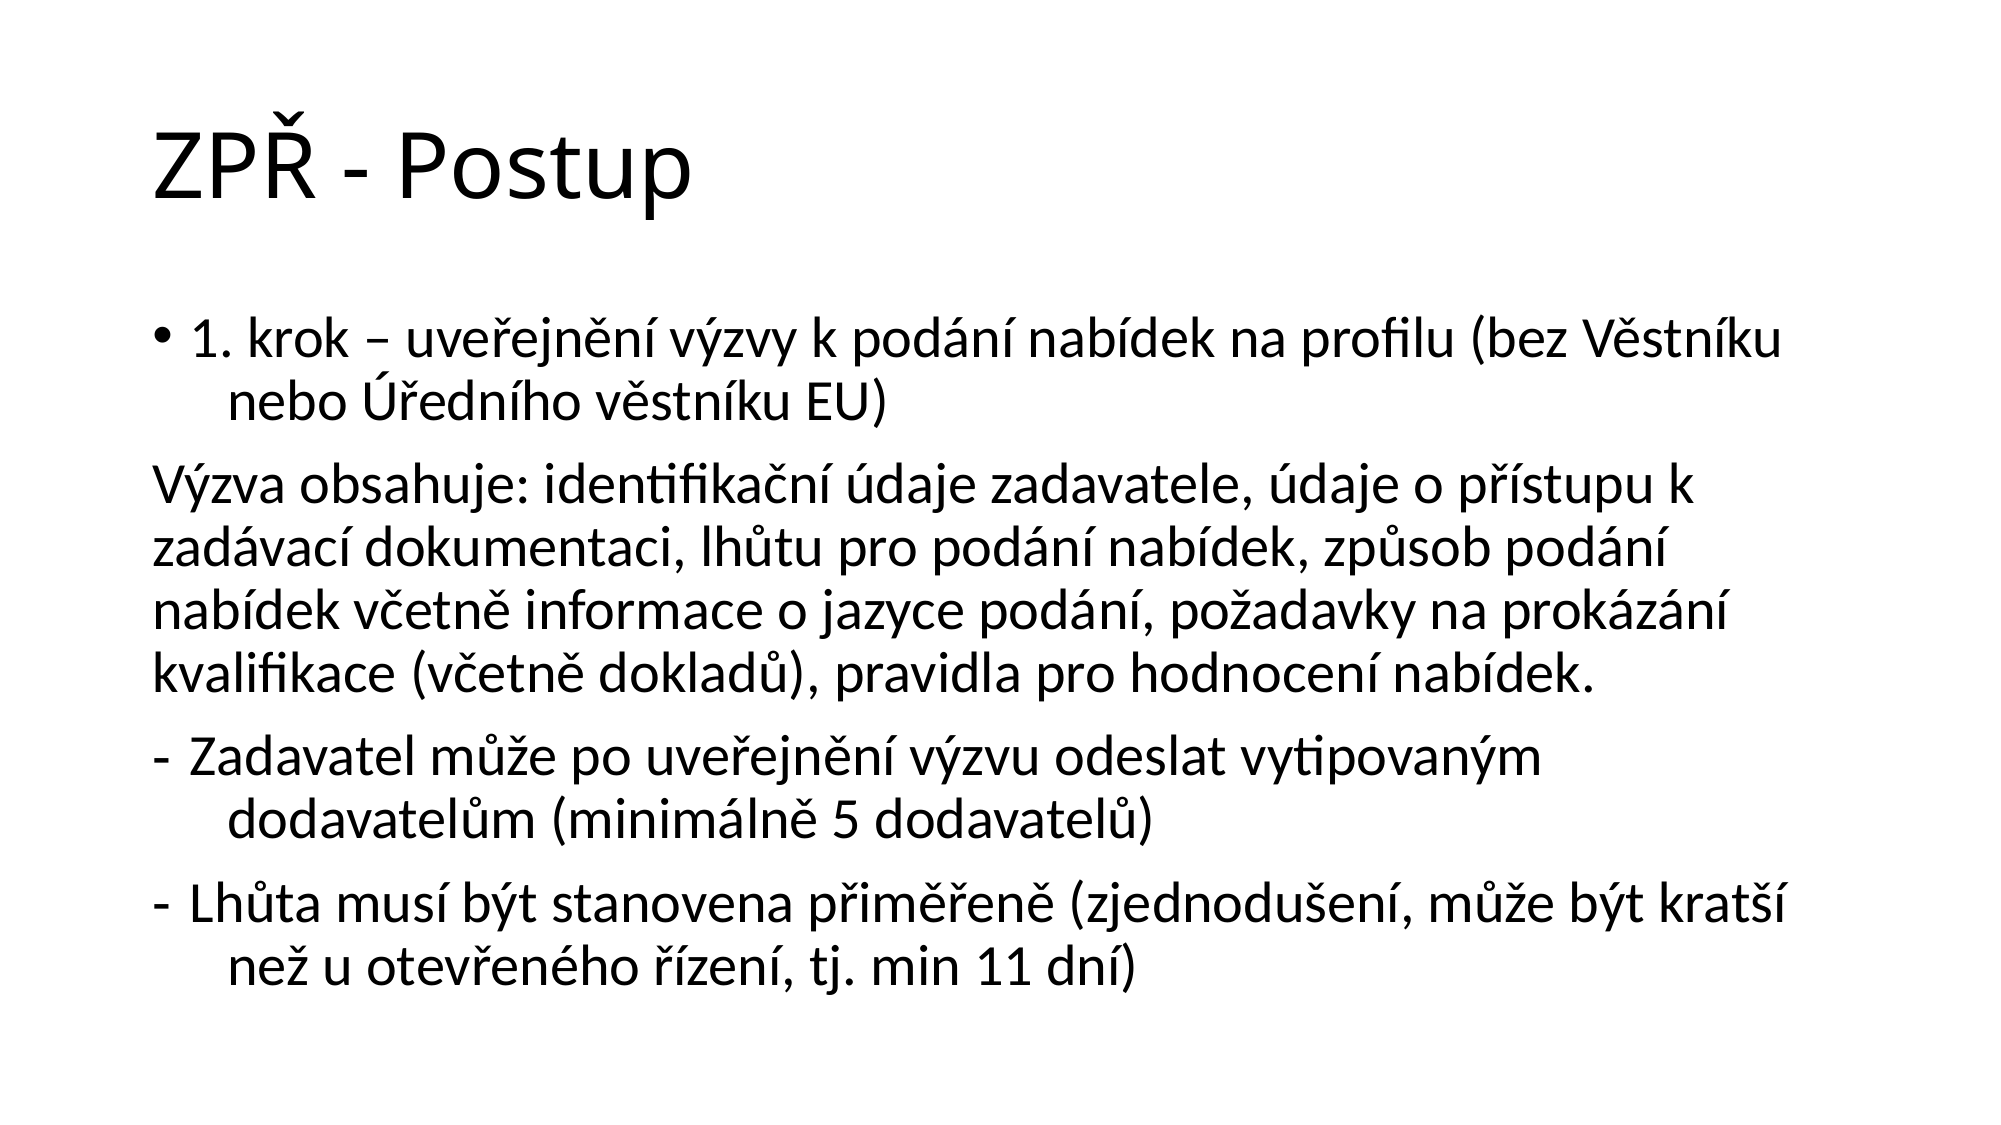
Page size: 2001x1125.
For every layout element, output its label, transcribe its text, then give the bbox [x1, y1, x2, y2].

list 1. krok – uveřejnění výzvy k podání nabídek na profilu (bez Věstníku nebo Úředního věstníku EU) Výzva obsahuje: identifikační údaje zadavatele, údaje o přístupu k zadávací dokumentaci, lhůtu pro podání nabídek, způsob podání nabídek včetně informace o jazyce podání, požadavky na prokázání kvalifikace (včetně dokladů), pravidla pro hodnocení nabídek. Zadavatel může po uveřejnění výzvu odeslat vytipovaným dodavatelům (minimálně 5 dodavatelů) Lhůta musí být stanovena přiměřeně (zjednodušení, může být kratší než u otevřeného řízení, tj. min 11 dní) [137, 299, 1863, 1014]
title ZPŘ - Postup [137, 59, 1863, 278]
